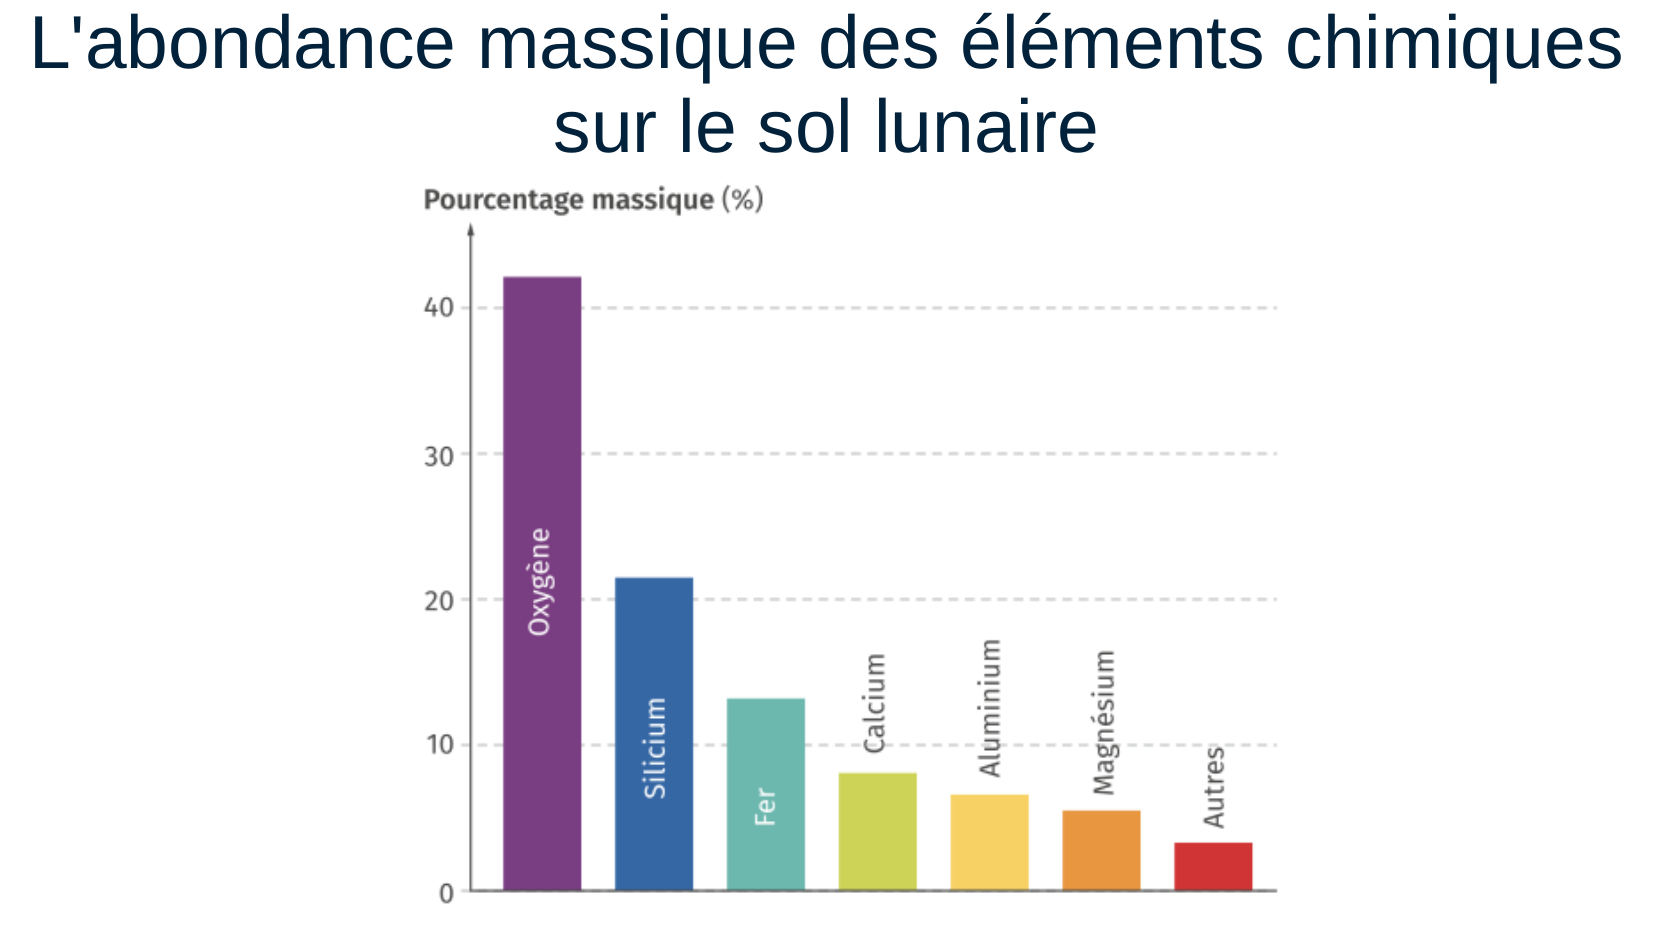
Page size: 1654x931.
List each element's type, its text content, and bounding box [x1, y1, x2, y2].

title L'abondance massique des éléments chimiques sur le sol lunaire [0, 0, 1654, 169]
picture [413, 177, 1306, 916]
